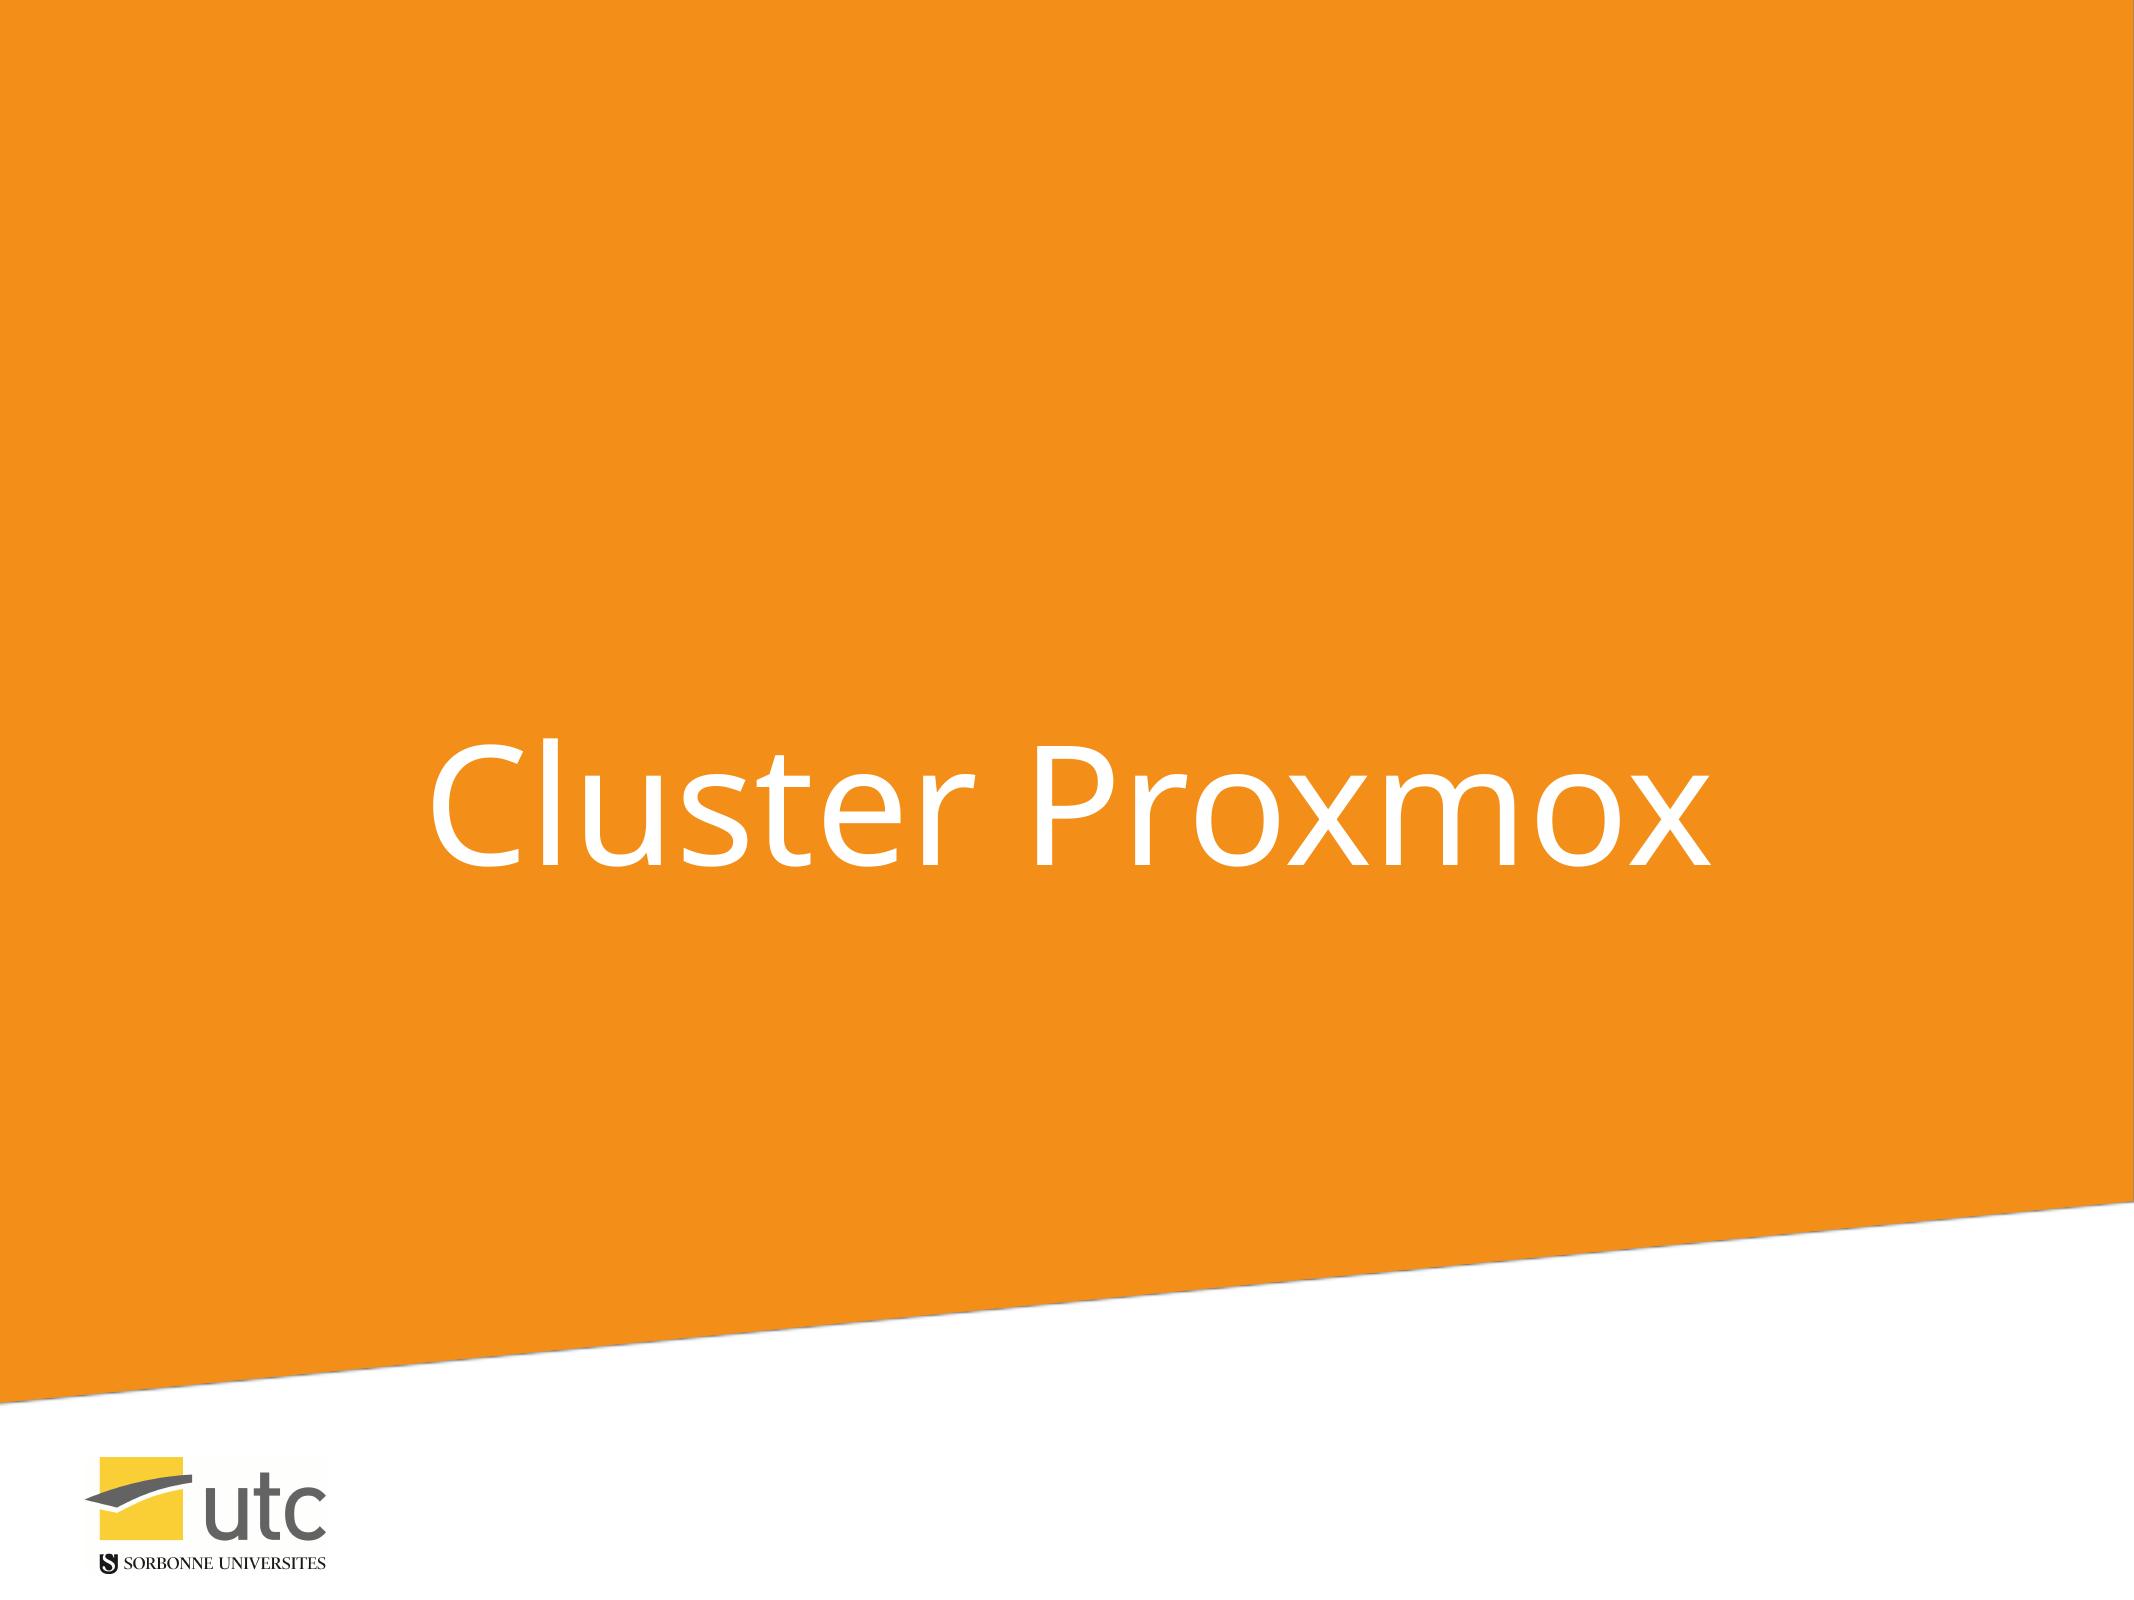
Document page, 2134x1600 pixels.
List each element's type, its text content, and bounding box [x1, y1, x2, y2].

title [208, 529, 1925, 1071]
text_box Cluster Proxmox [295, 703, 1844, 899]
picture [84, 1457, 326, 1574]
